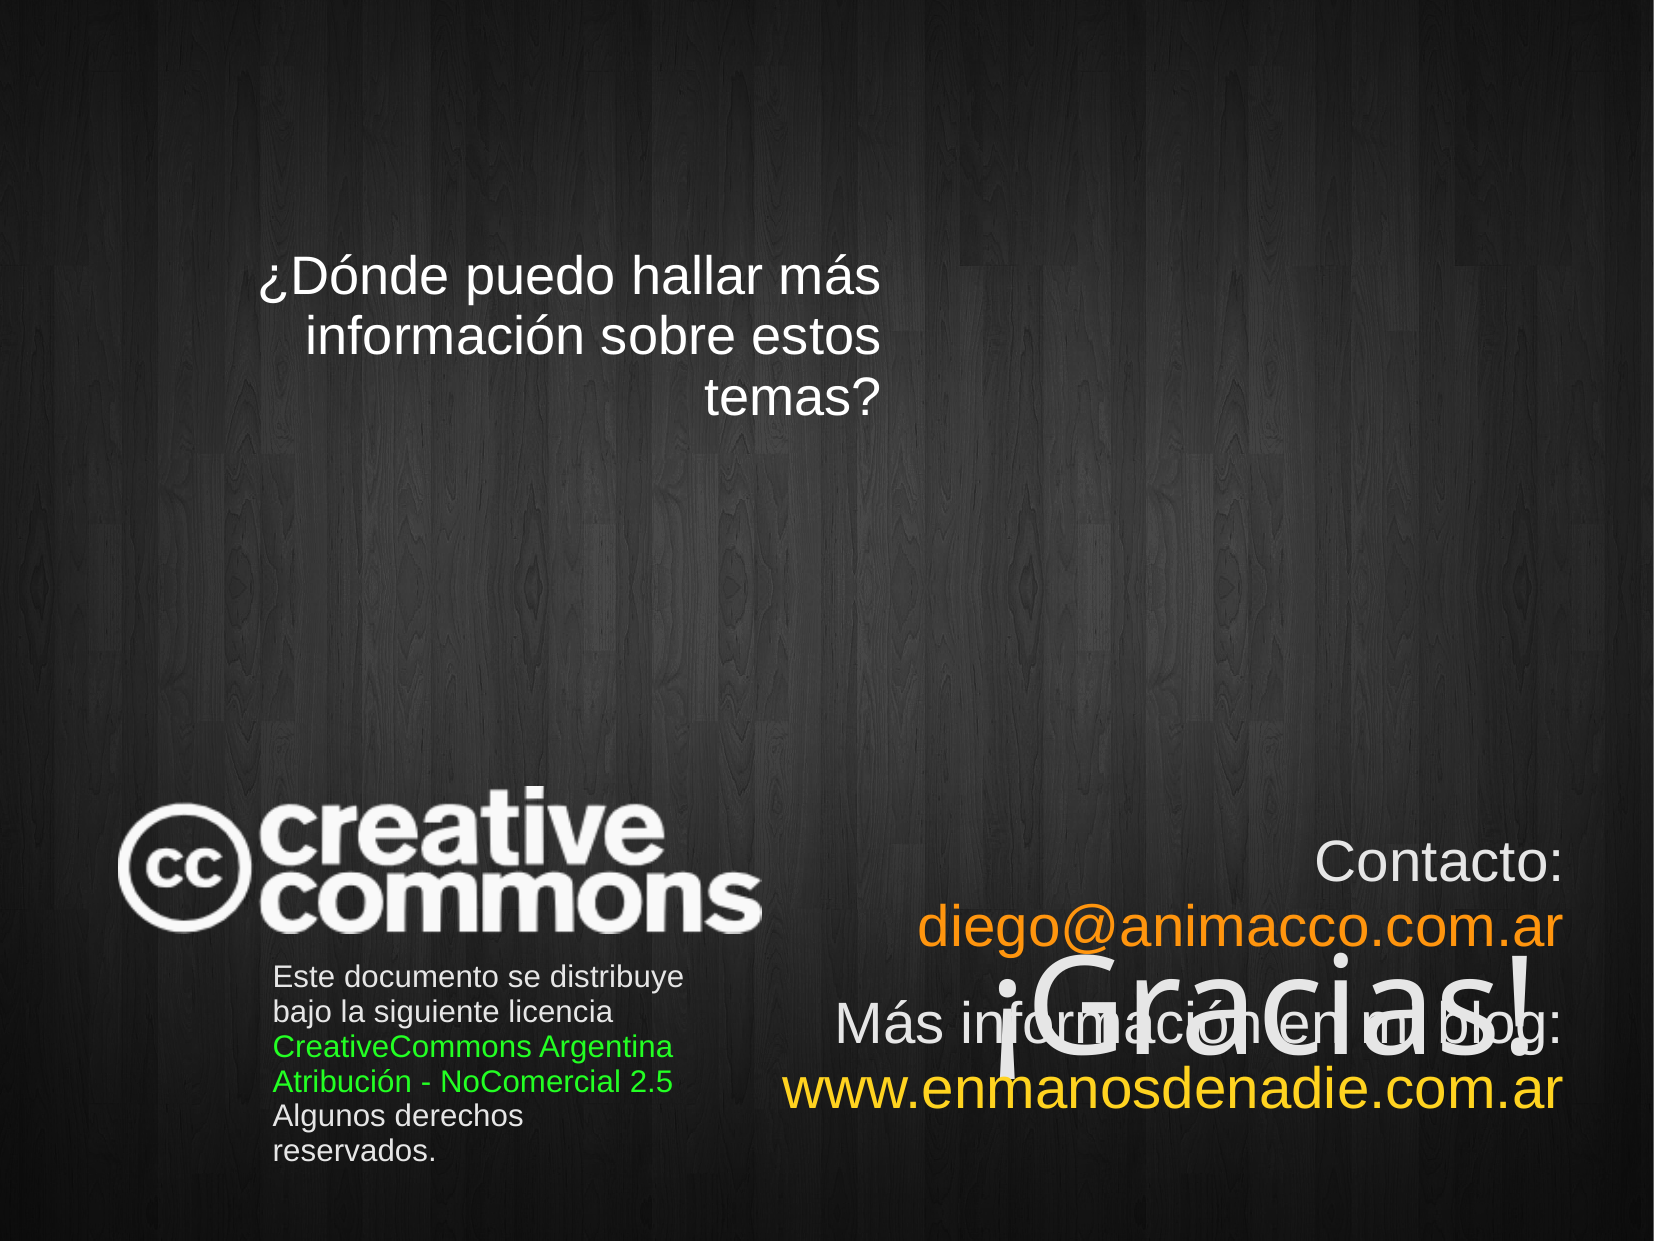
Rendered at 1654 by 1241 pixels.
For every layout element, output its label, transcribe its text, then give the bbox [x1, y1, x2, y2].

text_box ¿Dónde puedo hallar más información sobre estos temas? [158, 238, 898, 534]
picture [0, 0, 1654, 1241]
text_box ¡Gracias! [974, 899, 1580, 1093]
title Más información en mi blog: www.enmanosdenadie.com.ar [692, 988, 1565, 1123]
title Contacto: diego@animacco.com.ar [815, 826, 1565, 961]
title Este documento se distribuye bajo la siguiente licencia CreativeCommons Argentina Atribución - NoComercial 2.5 Algunos derechos reservados. [272, 950, 692, 1178]
